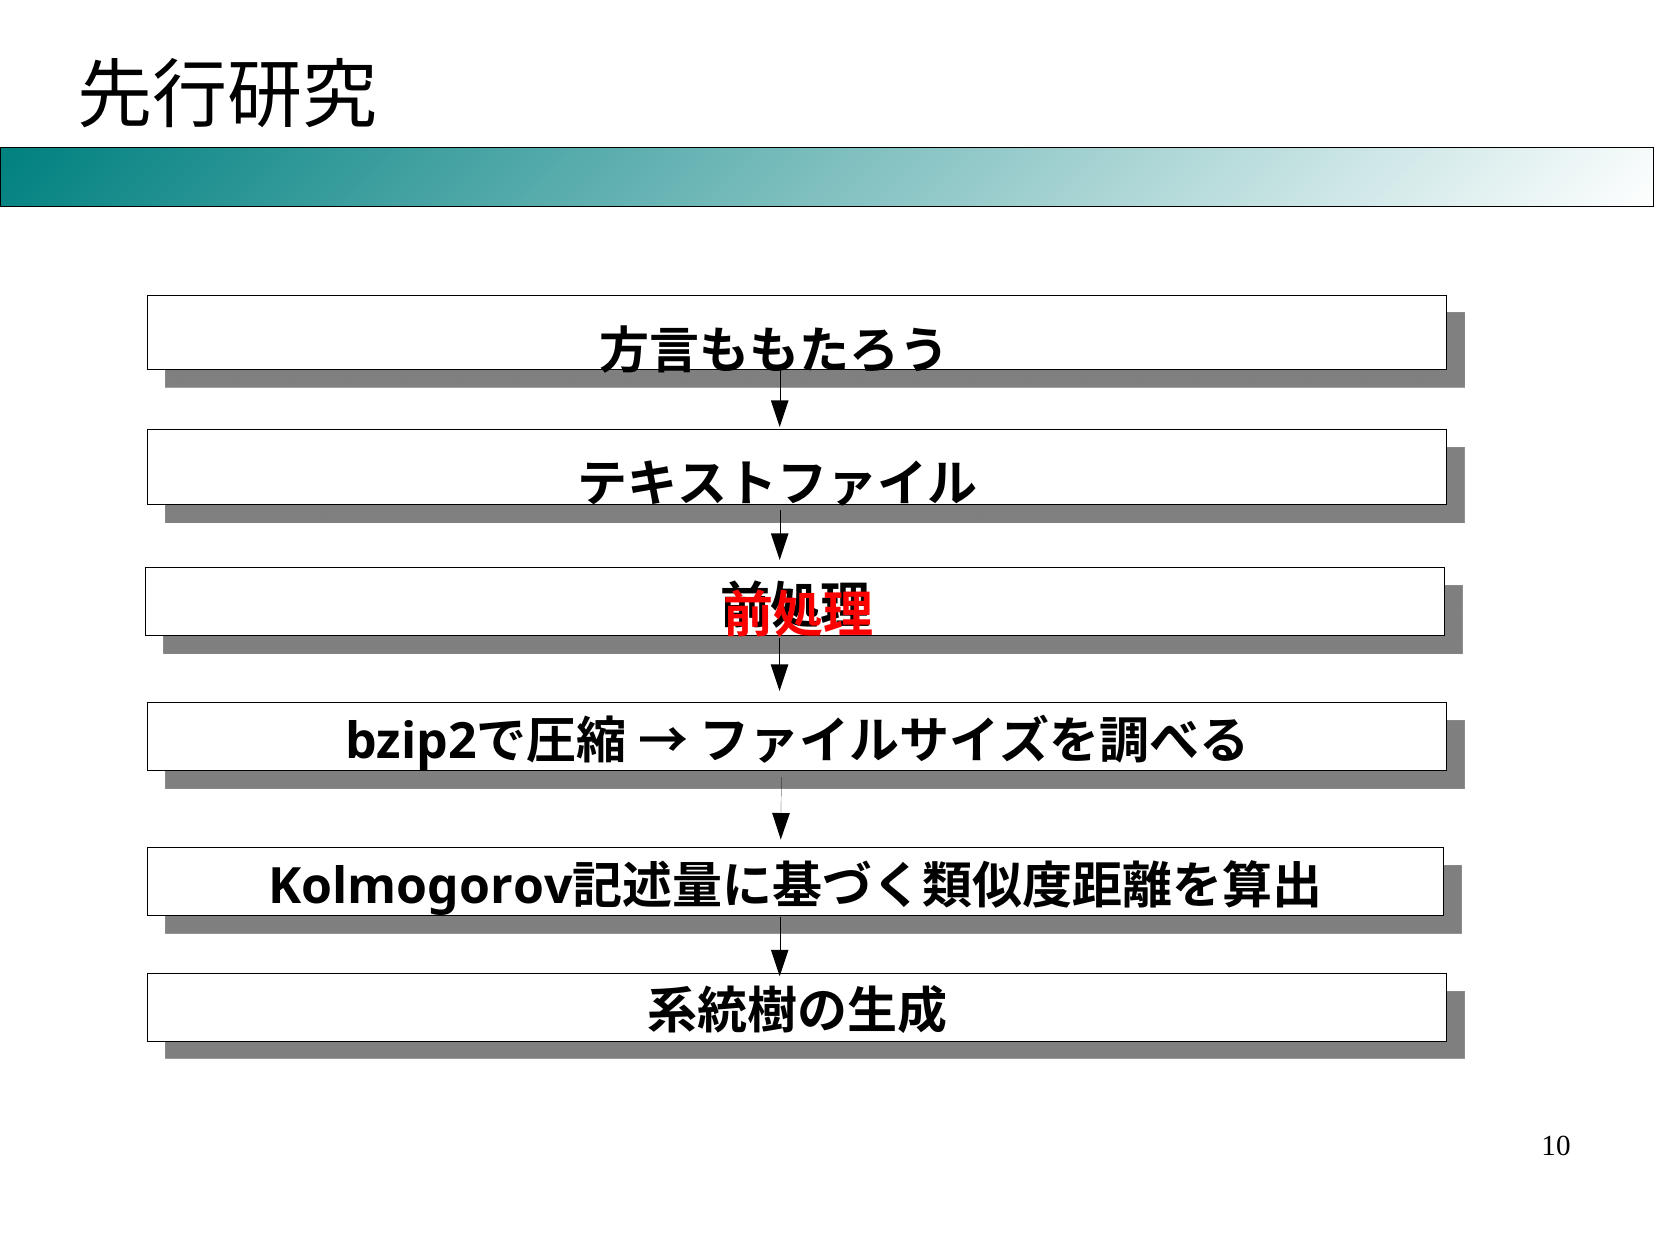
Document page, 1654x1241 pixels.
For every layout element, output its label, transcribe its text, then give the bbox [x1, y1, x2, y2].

text_box [147, 429, 1447, 505]
title 先行研究 [77, 29, 1566, 149]
text_box Kolmogorov記述量に基づく類似度距離を算出 [147, 847, 1444, 916]
text_box bzip2で圧縮 → ファイルサイズを調べる [147, 702, 1447, 771]
text_box 系統樹の生成 [147, 973, 1447, 1042]
text_box 前処理 [709, 566, 888, 636]
text_box テキストファイル [312, 435, 1093, 505]
text_box 前処理 [888, 567, 1445, 636]
text_box [147, 295, 1447, 370]
text_box 方言ももたろう [584, 302, 1065, 374]
text_box 前処理 [145, 567, 709, 636]
